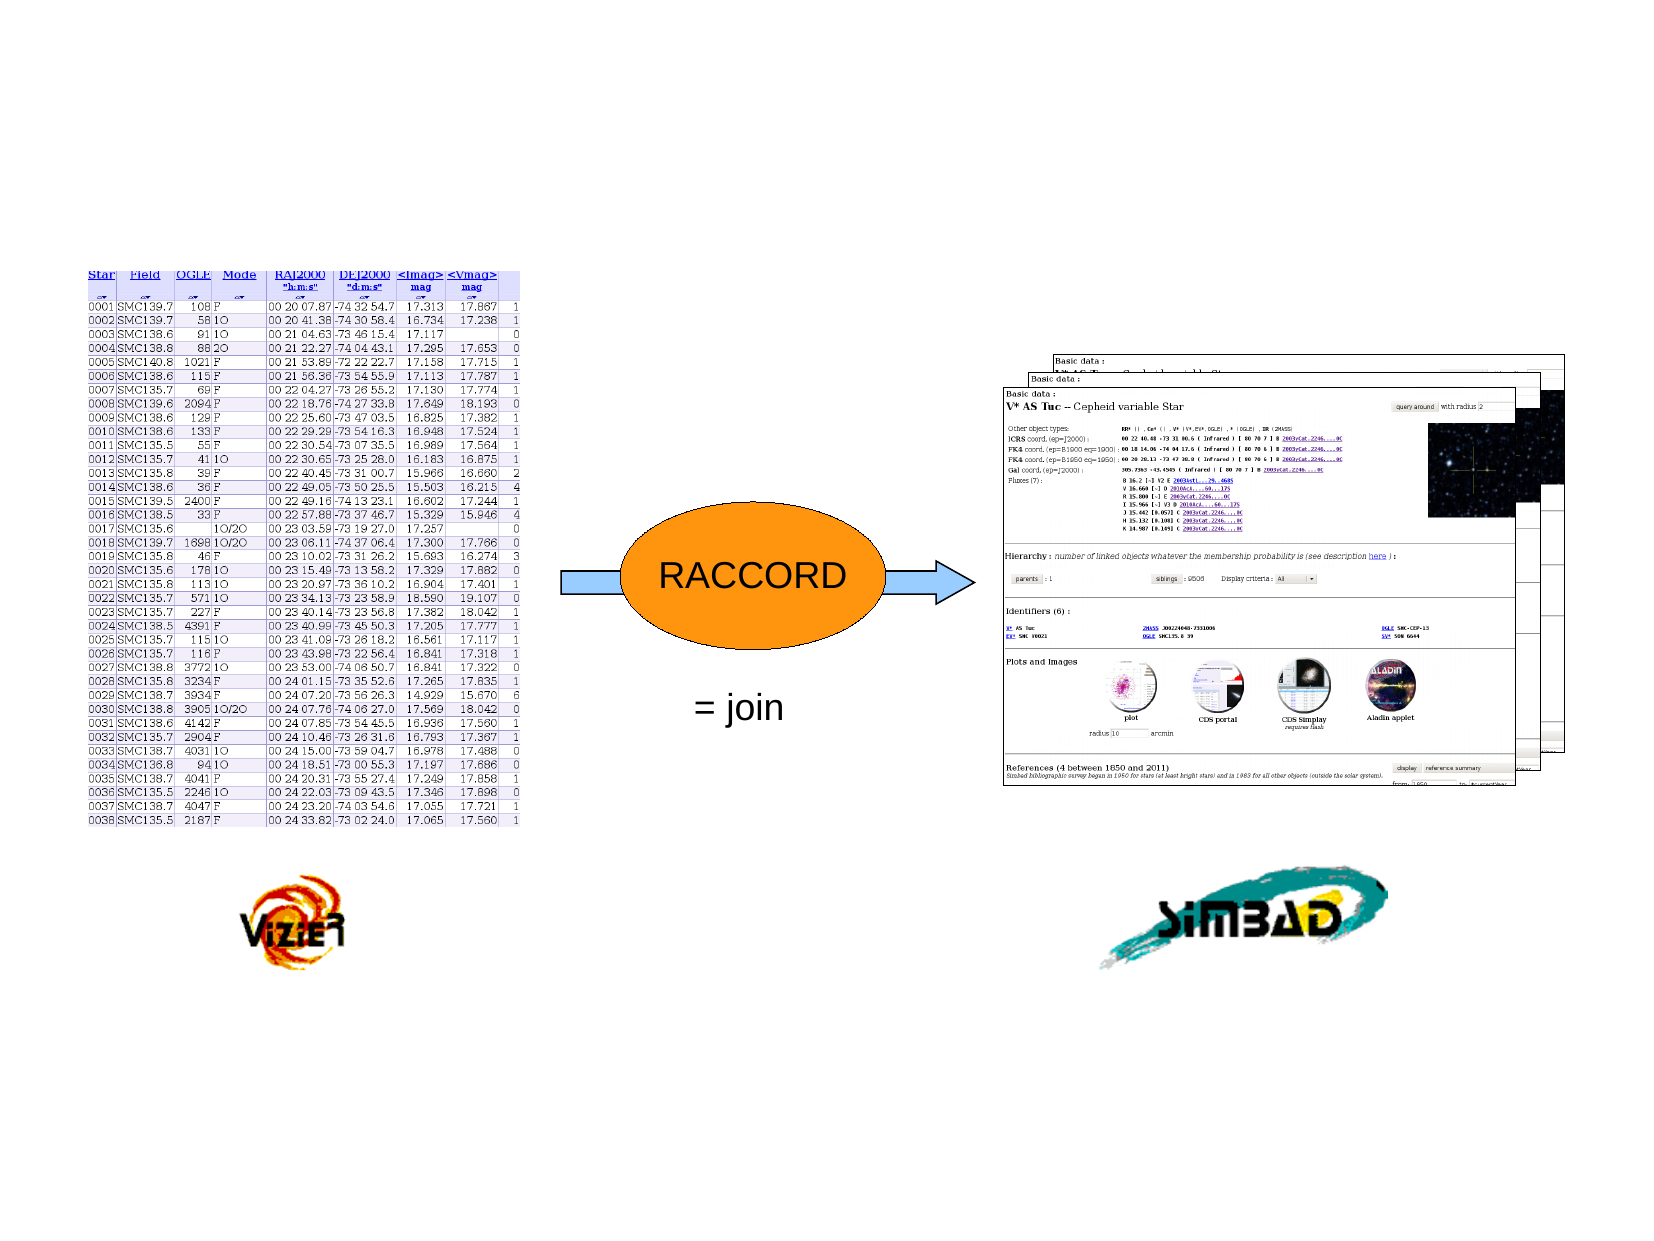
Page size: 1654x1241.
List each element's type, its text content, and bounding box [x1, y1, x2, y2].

text_box [882, 561, 975, 605]
text_box [561, 571, 624, 595]
picture [1003, 354, 1565, 786]
picture [1095, 856, 1388, 983]
picture [88, 271, 520, 827]
text_box = join [679, 679, 857, 736]
text_box RACCORD [620, 501, 886, 650]
picture [236, 872, 352, 975]
